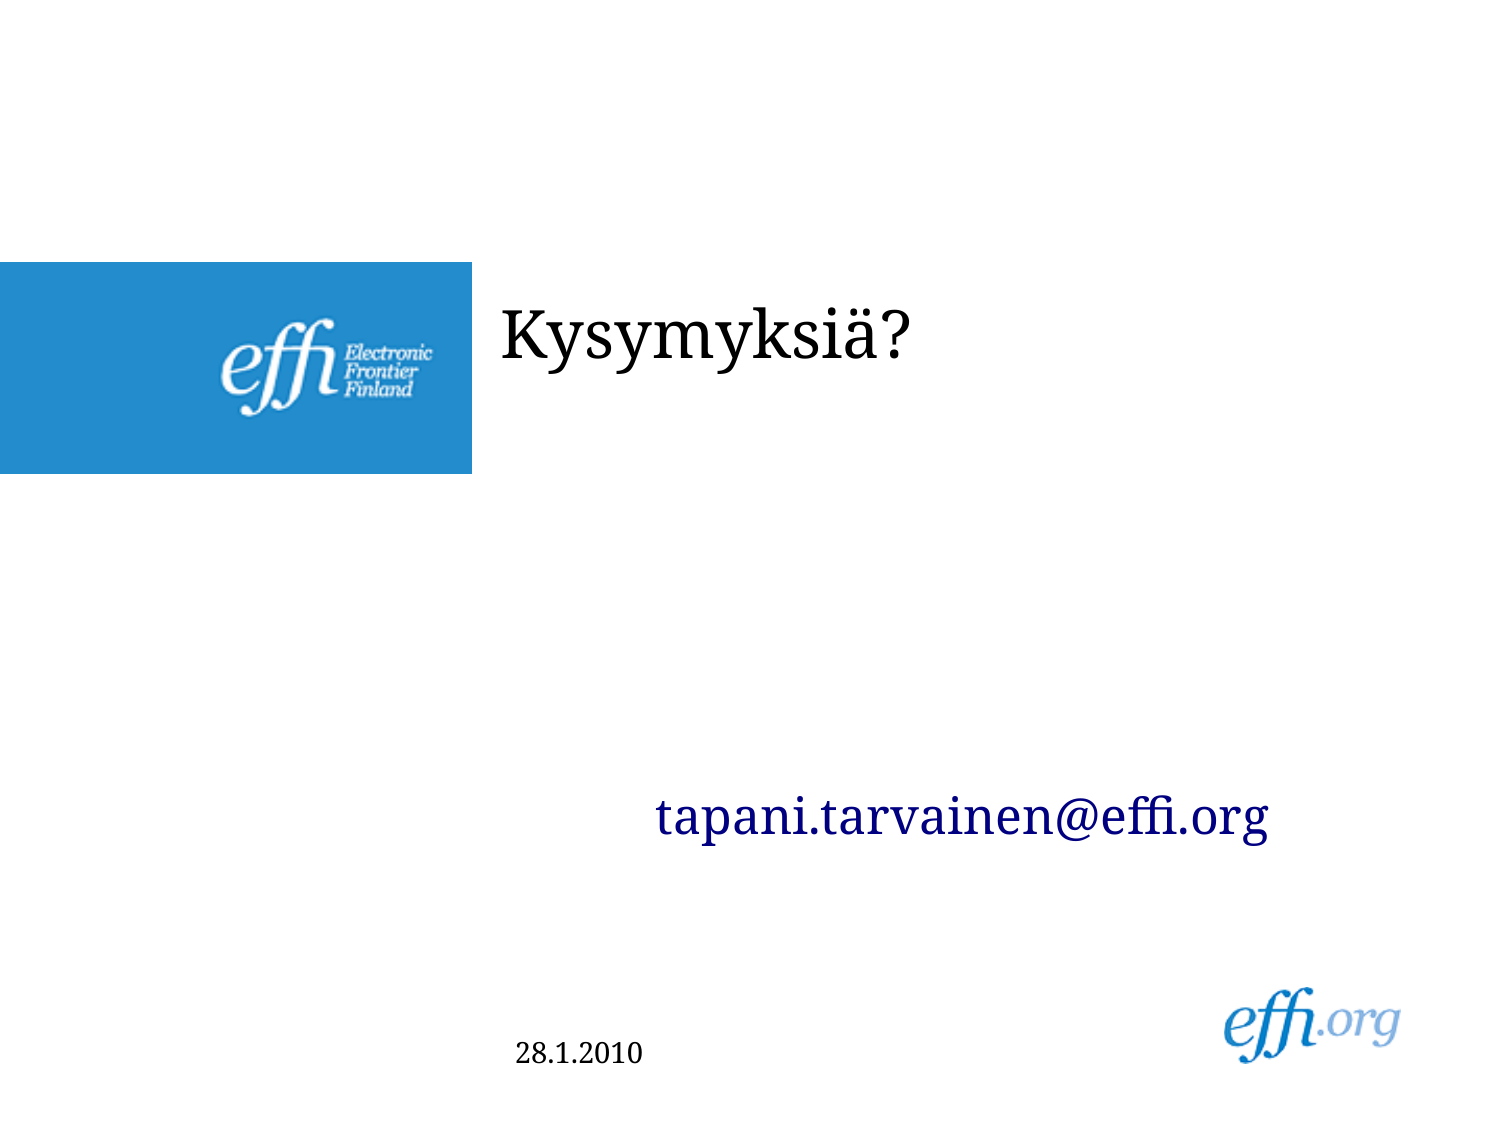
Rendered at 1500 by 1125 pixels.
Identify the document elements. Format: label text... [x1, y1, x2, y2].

subtitle tapani.tarvainen@effi.org [499, 474, 1425, 1076]
title Kysymyksiä? [499, 199, 1425, 376]
picture [0, 262, 472, 474]
